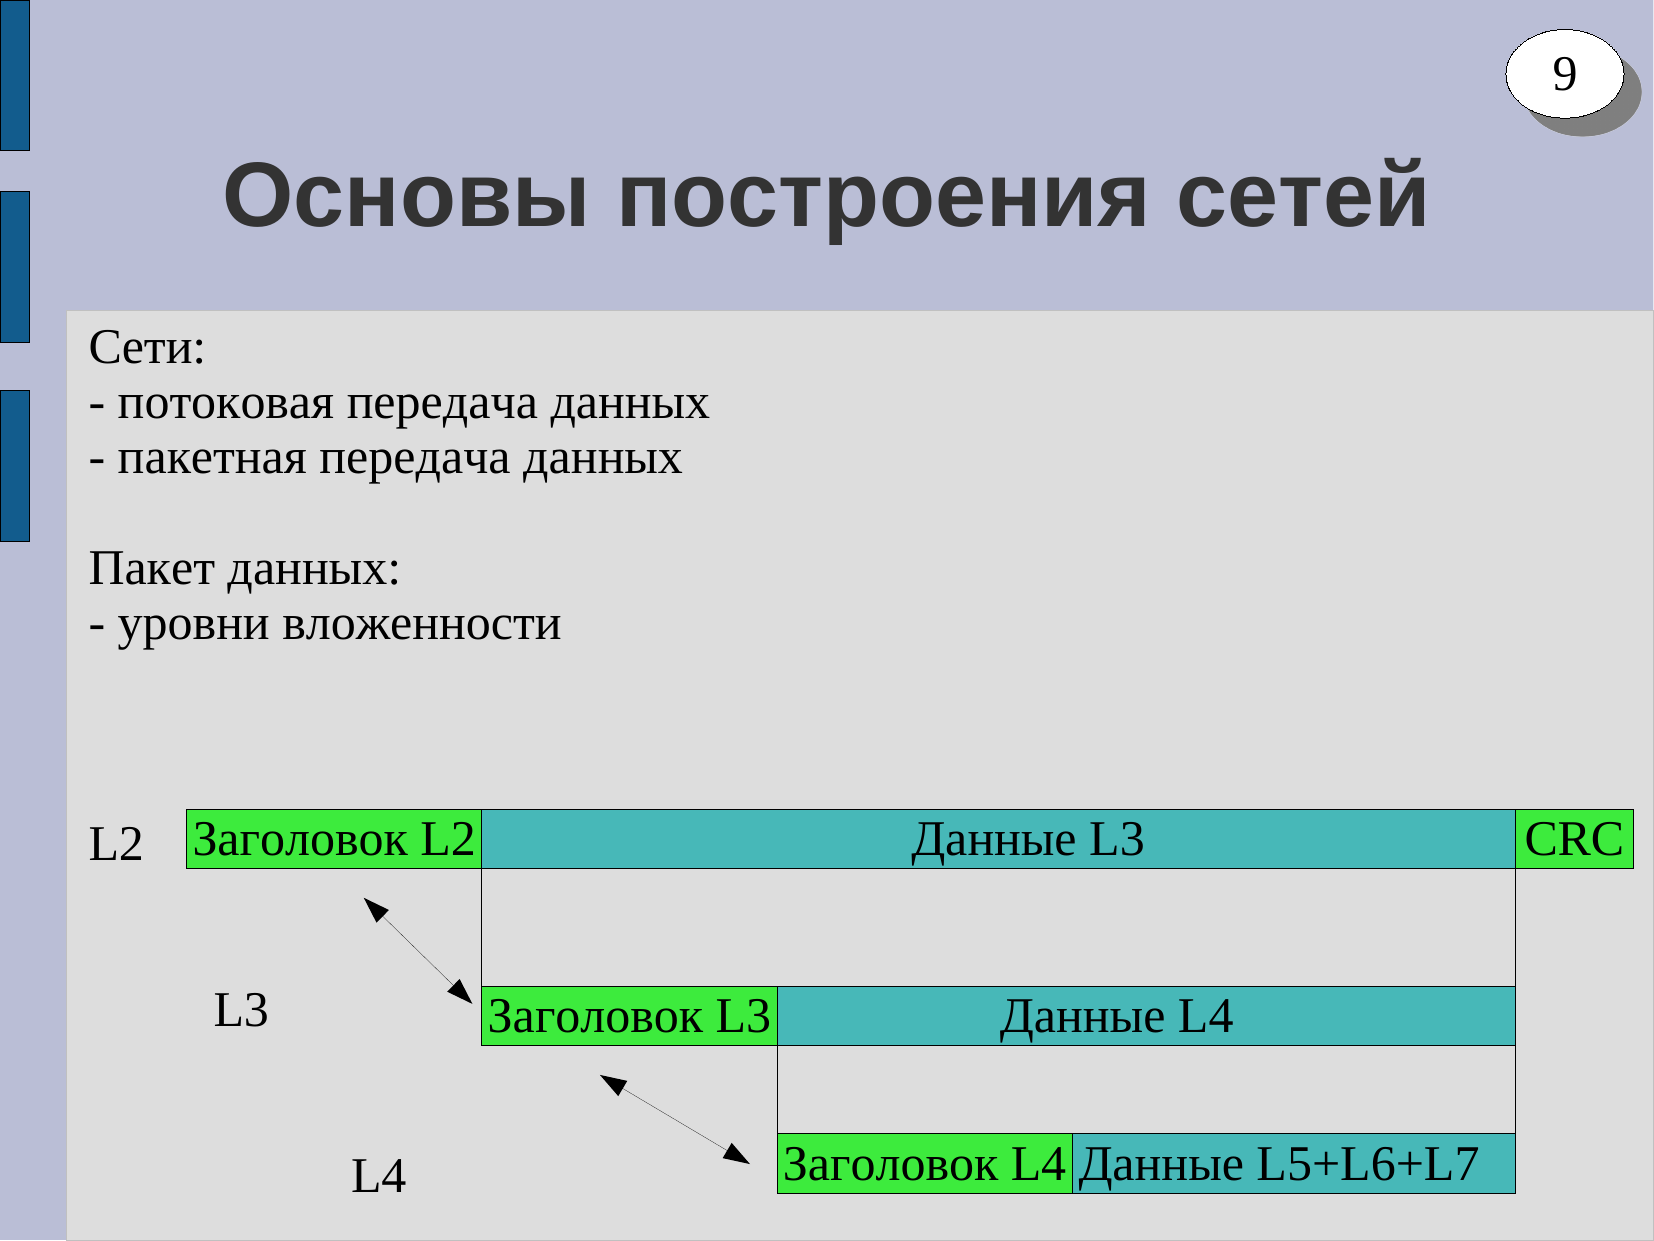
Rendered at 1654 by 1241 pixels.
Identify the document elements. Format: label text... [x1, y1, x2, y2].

text_box 9 [1505, 29, 1625, 119]
text_box CRC [1515, 809, 1634, 869]
text_box Заголовок L4 [777, 1133, 1073, 1194]
text_box Данные L3 [482, 809, 1515, 869]
text_box Данные L4 [778, 986, 1516, 1046]
text_box Заголовок L2 [186, 809, 482, 869]
text_box Сети: - потоковая передача данных - пакетная передача данных Пакет данных: - уровни вложенности L2 L3 L4 [88, 318, 1654, 1231]
text_box Данные L5+L6+L7 [1073, 1133, 1516, 1194]
text_box Заголовок L3 [481, 986, 778, 1046]
title Основы построения сетей [121, 91, 1534, 299]
